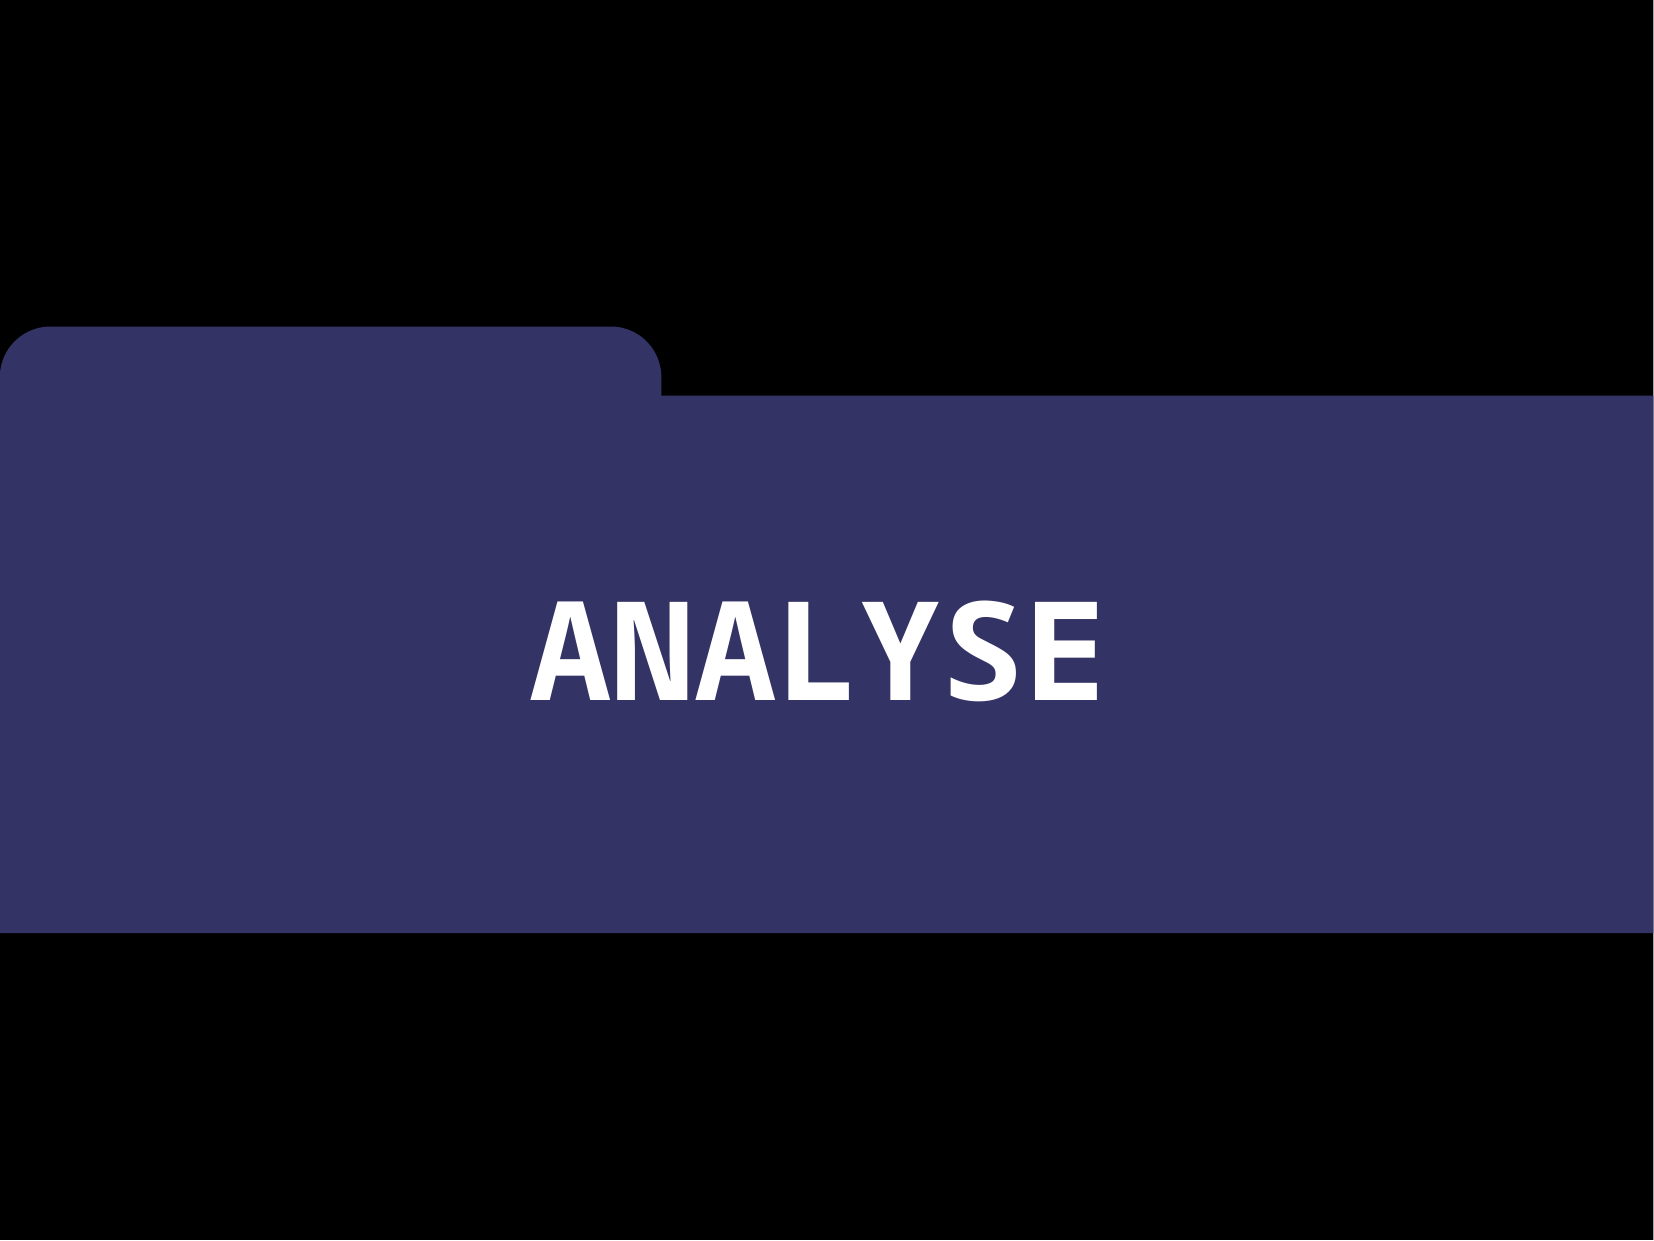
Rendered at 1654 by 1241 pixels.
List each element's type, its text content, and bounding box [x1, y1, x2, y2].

text_box [0, 326, 1654, 934]
text_box ANALYSE [94, 567, 1542, 741]
